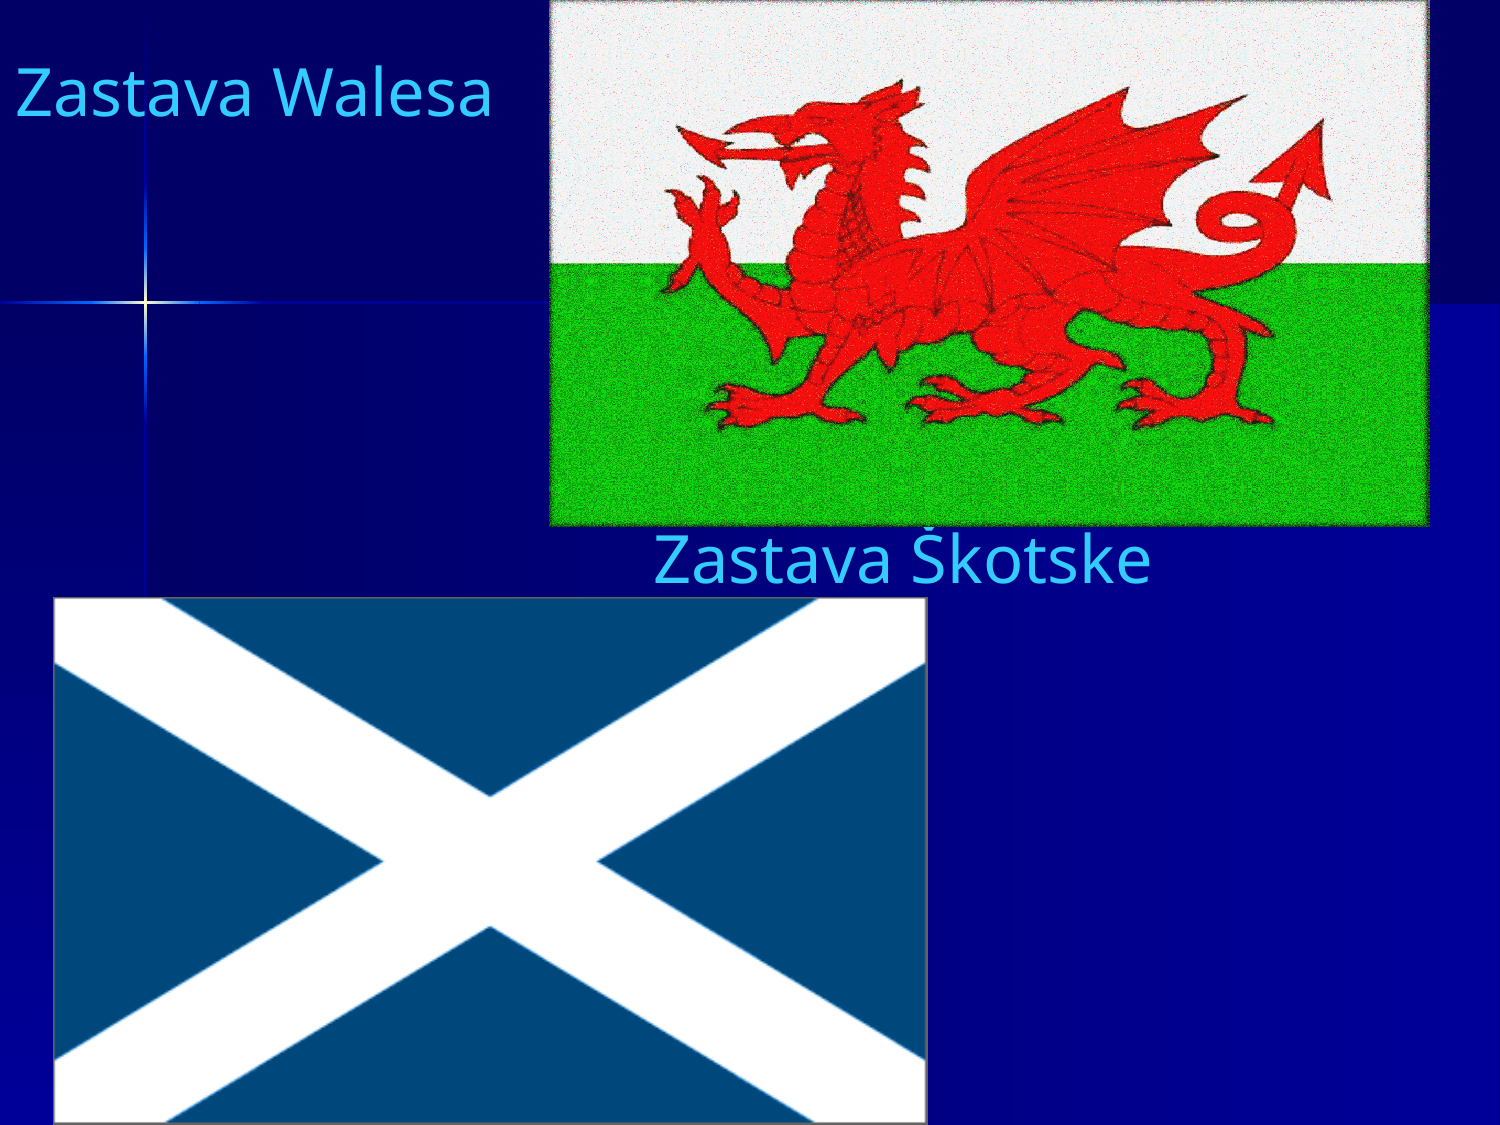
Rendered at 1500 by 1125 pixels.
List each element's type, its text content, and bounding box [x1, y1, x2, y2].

picture [53, 597, 928, 1125]
list Zastava Walesa Zastava Škotske [0, 42, 1459, 1125]
picture [549, 0, 1430, 528]
